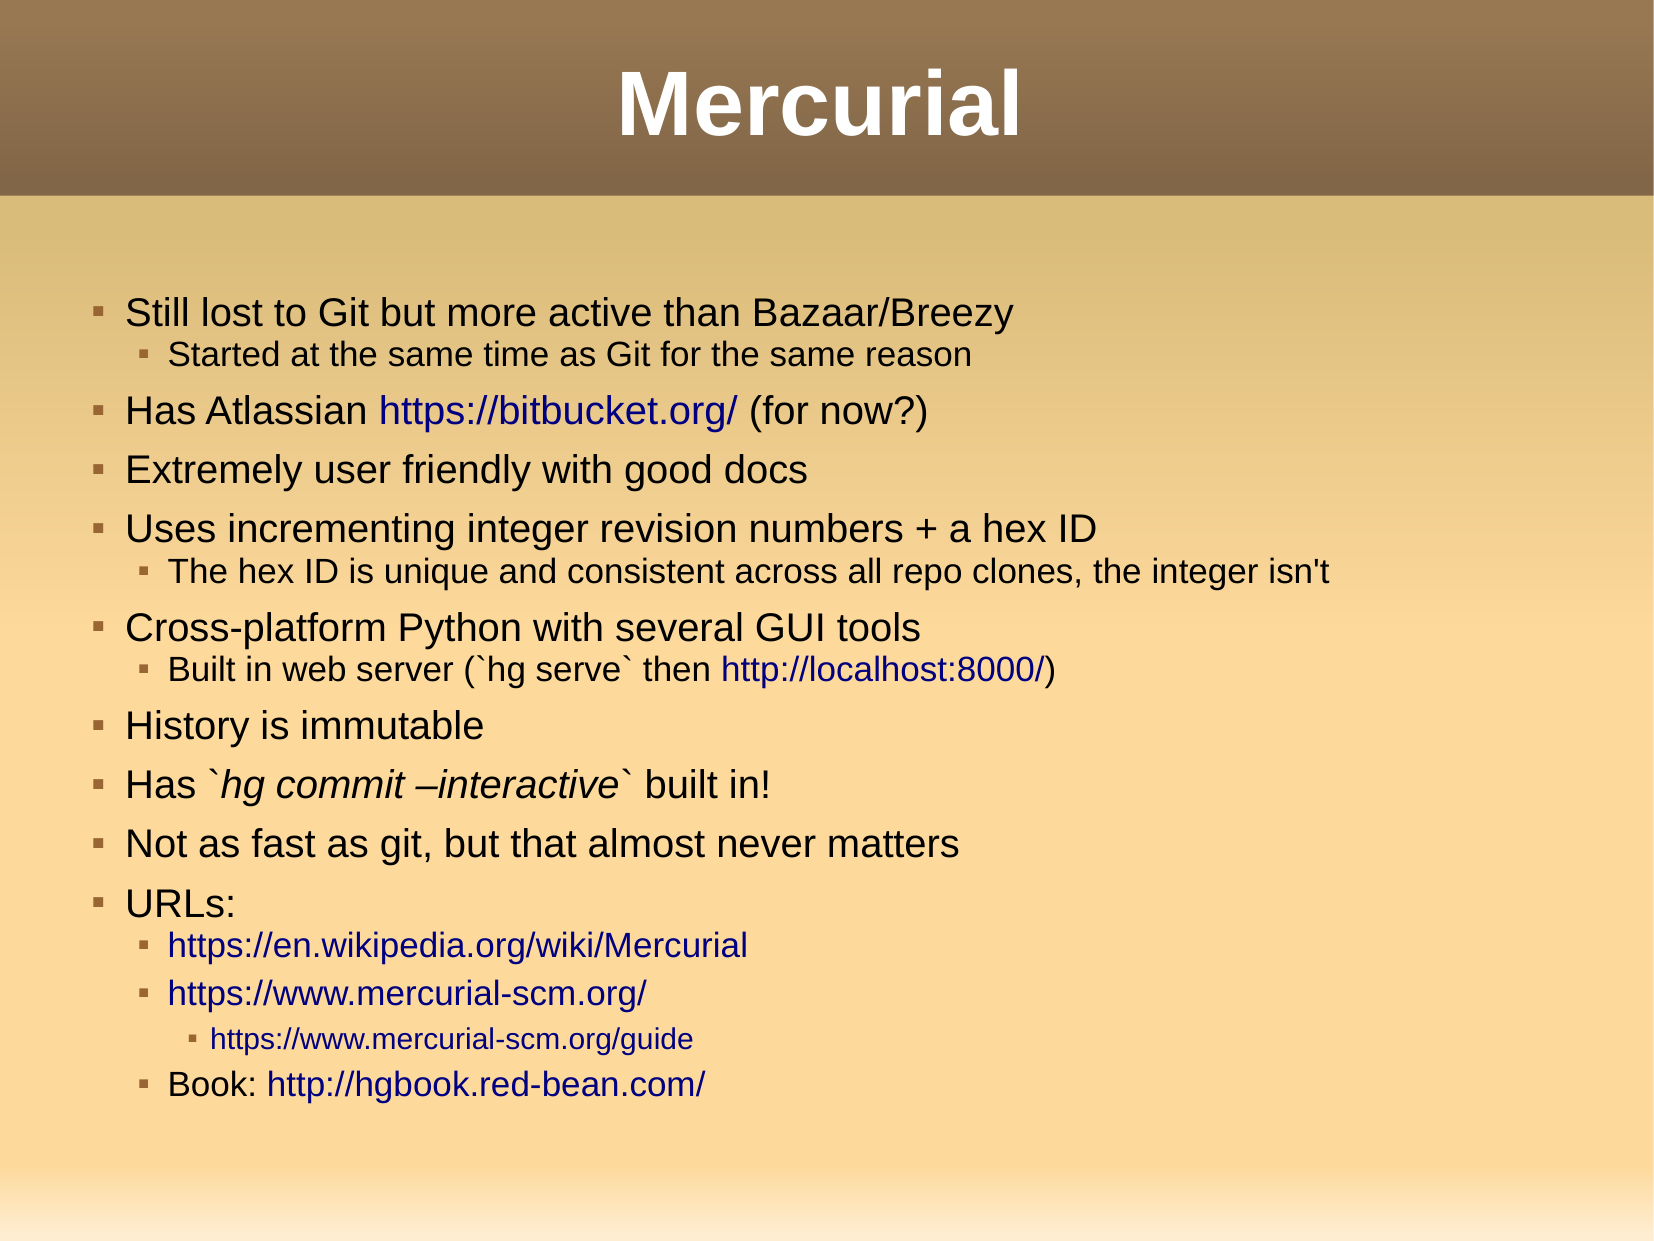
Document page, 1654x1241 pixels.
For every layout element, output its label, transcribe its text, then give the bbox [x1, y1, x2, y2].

title Mercurial [76, 0, 1565, 208]
picture [0, 0, 1654, 1241]
list Still lost to Git but more active than Bazaar/Breezy Started at the same time as Git for the same reason Has Atlassian https://bitbucket.org/ (for now?) Extremely user friendly with good docs Uses incrementing integer revision numbers + a hex ID The hex ID is unique and consistent across all repo clones, the integer isn't Cross-platform Python with several GUI tools Built in web server (`hg serve` then http://localhost:8000/) History is immutable Has `hg commit –interactive` built in! Not as fast as git, but that almost never matters URLs: https://en.wikipedia.org/wiki/Mercurial https://www.mercurial-scm.org/ https://www.mercurial-scm.org/guide Book: http://hgbook.red-bean.com/ [82, 290, 1571, 1111]
